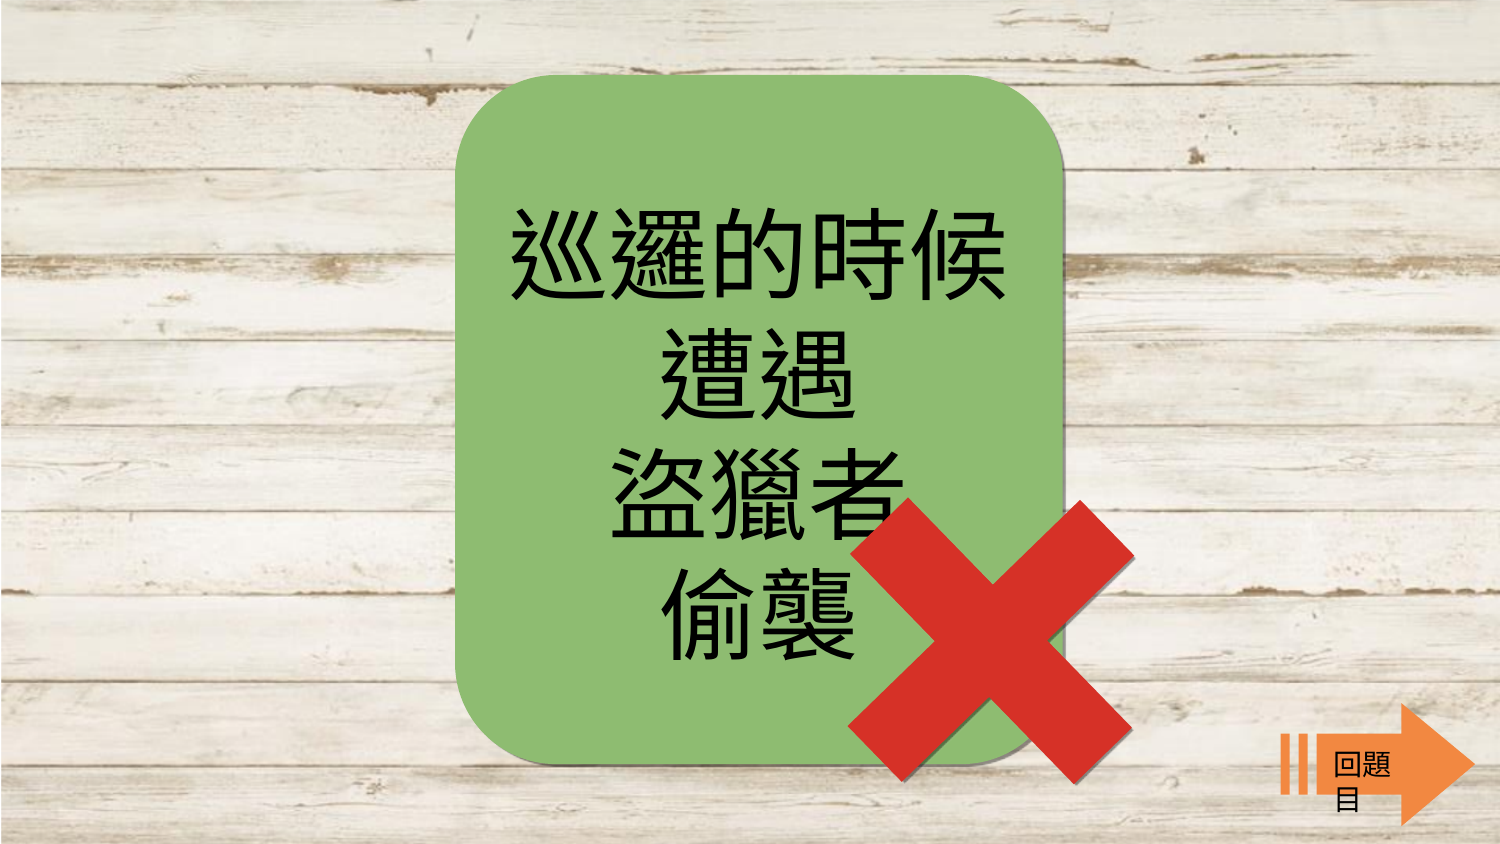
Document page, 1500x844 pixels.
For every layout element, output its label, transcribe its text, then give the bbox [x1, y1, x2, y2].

text_box 巡邏的時候遭遇 盜獵者 偷襲 [476, 184, 1042, 685]
text_box [455, 74, 1135, 785]
text_box [1298, 733, 1308, 795]
text_box [1280, 733, 1290, 795]
picture [0, 0, 1500, 844]
text_box [1340, 790, 1355, 794]
text_box [1316, 703, 1476, 827]
text_box 回題目 [1318, 738, 1437, 790]
